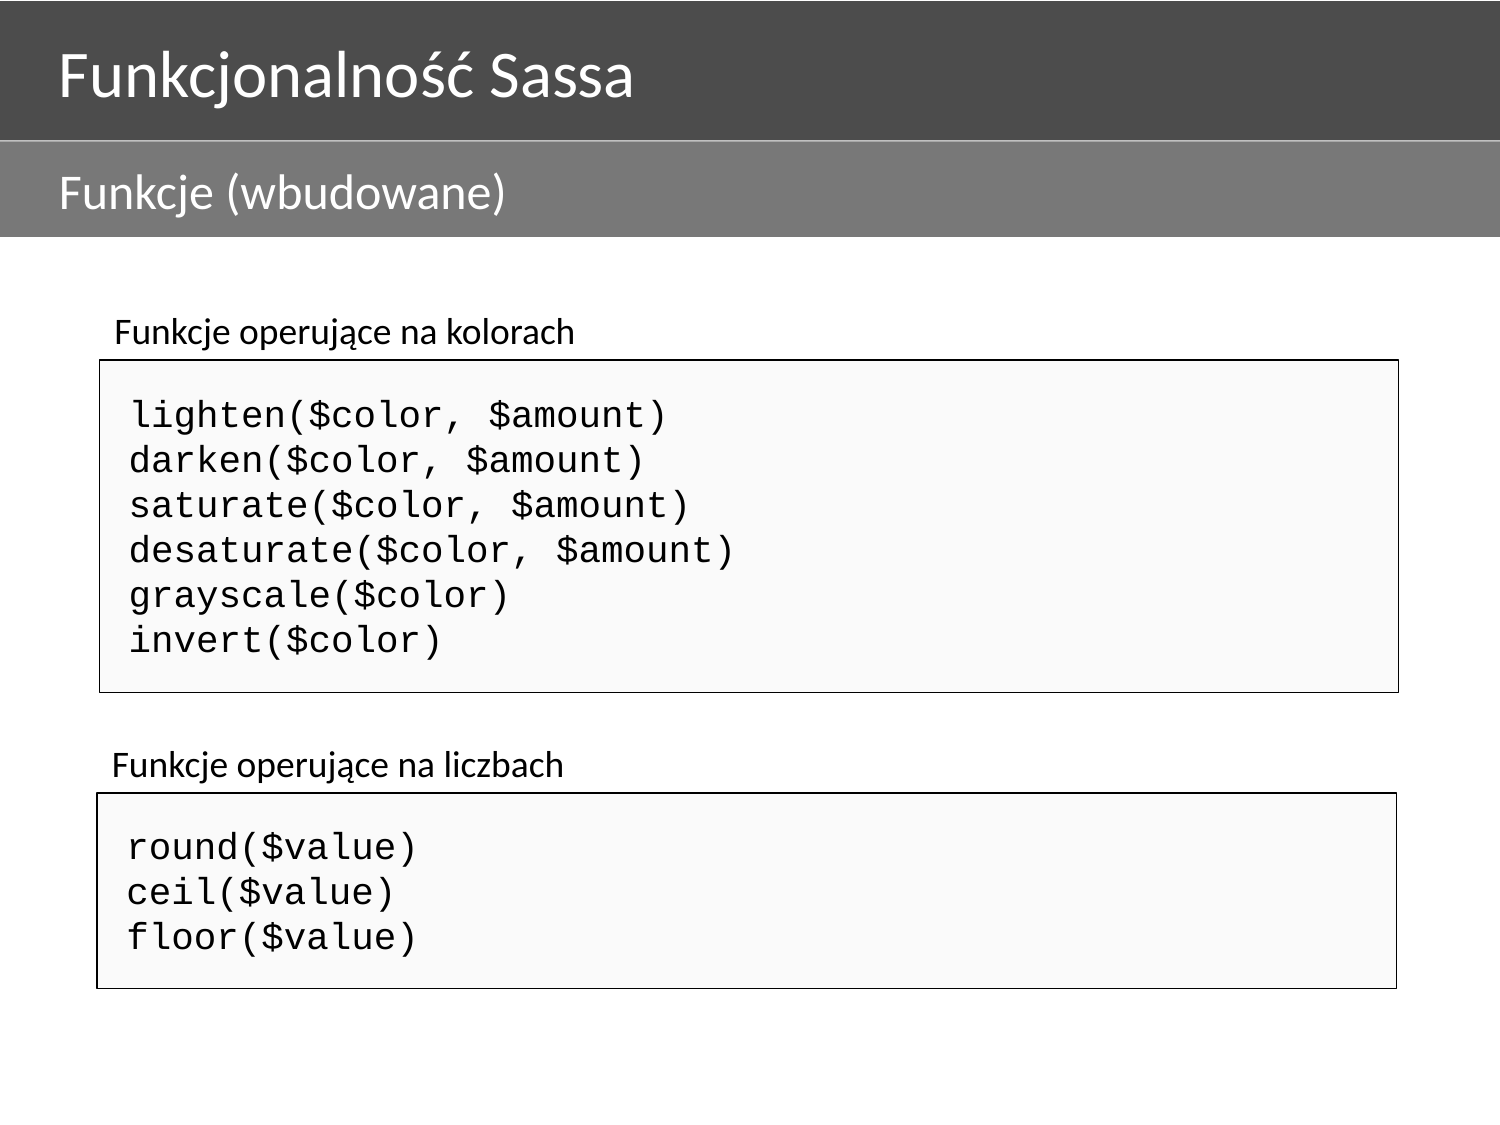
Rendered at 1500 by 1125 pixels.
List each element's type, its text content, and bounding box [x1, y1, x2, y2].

text_box lighten($color, $amount) darken($color, $amount) saturate($color, $amount) desaturate($color, $amount) grayscale($color) invert($color) [99, 360, 1399, 693]
text_box round($value) ceil($value) floor($value) [96, 792, 1397, 989]
text_box Funkcje operujące na liczbach [96, 732, 889, 793]
text_box Funkcje (wbudowane) [0, 141, 1500, 237]
text_box Funkcje operujące na kolorach [99, 299, 891, 361]
text_box Funkcjonalność Sassa [0, 1, 1500, 140]
